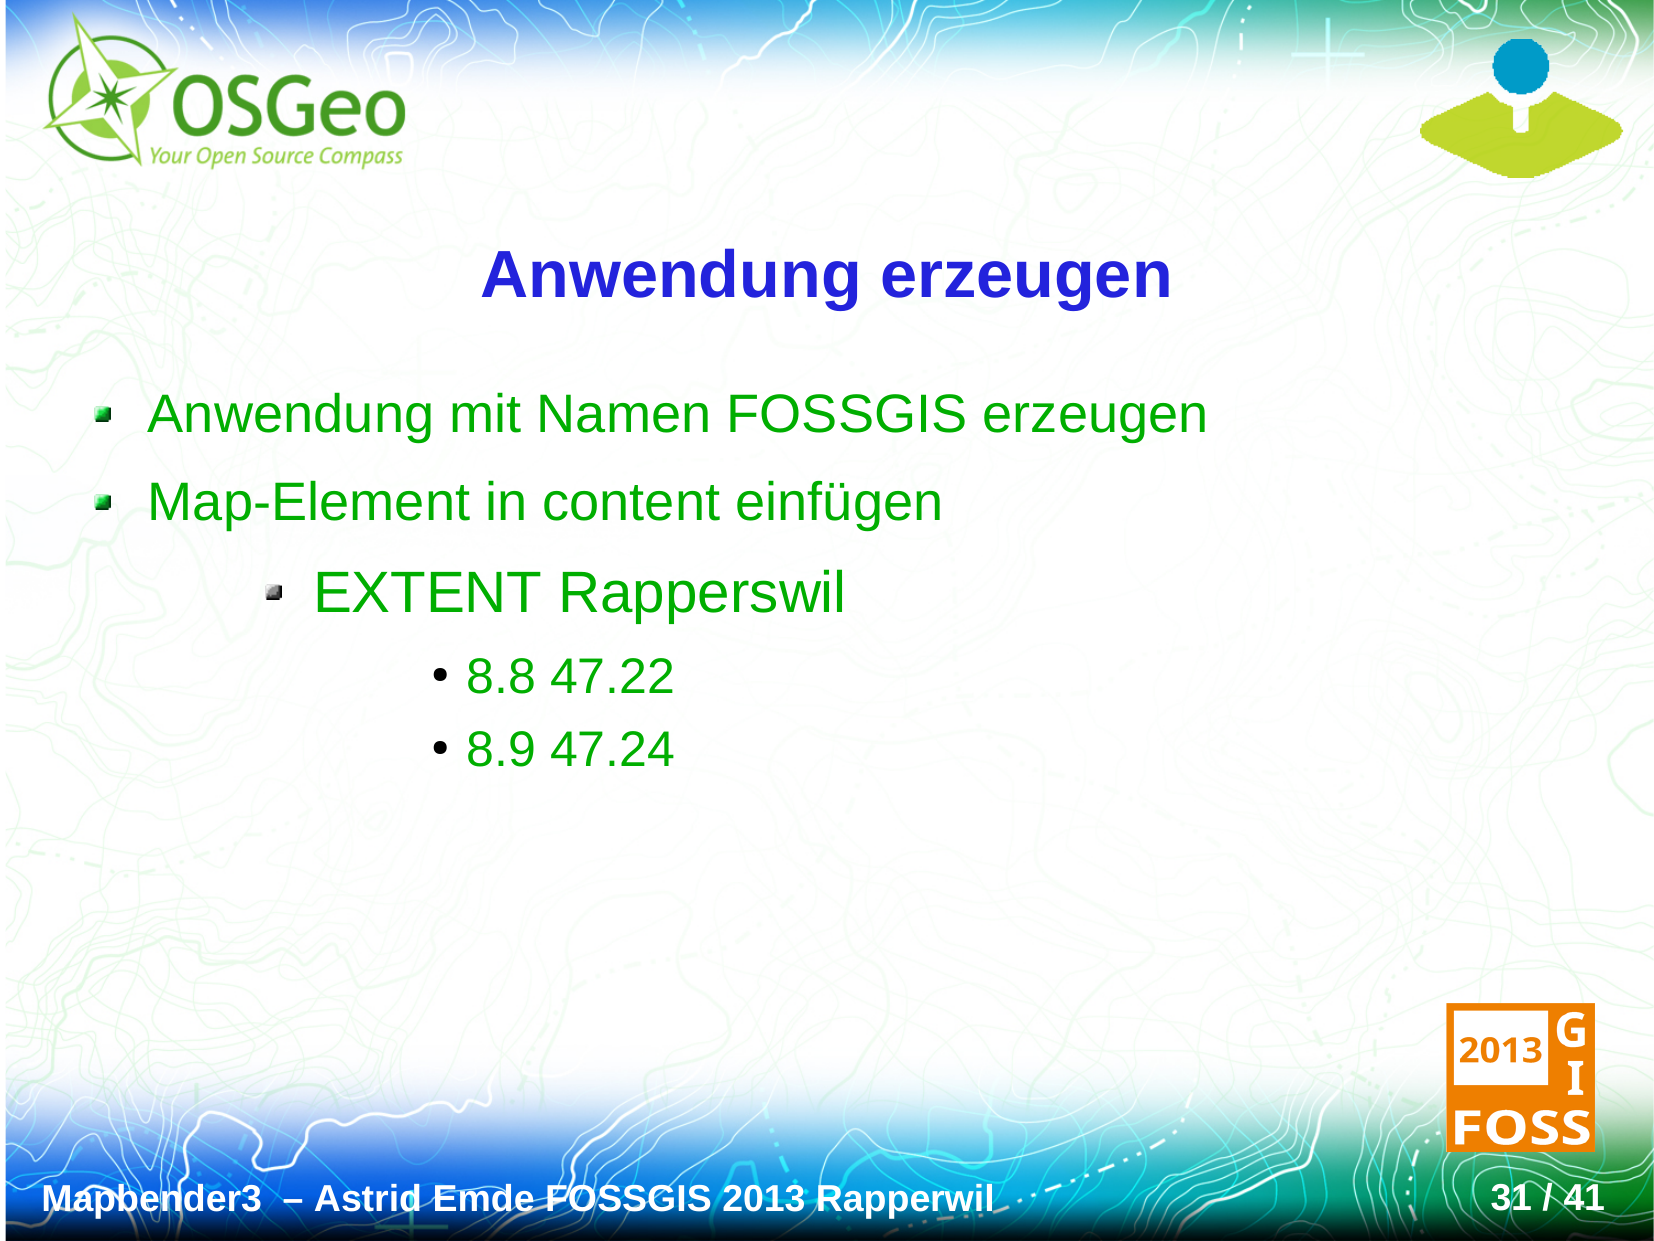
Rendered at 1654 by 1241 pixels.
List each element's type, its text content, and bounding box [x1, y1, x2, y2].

title Anwendung erzeugen [82, 208, 1571, 342]
picture [5, 0, 1654, 1241]
list Anwendung mit Namen FOSSGIS erzeugen Map-Element in content einfügen EXTENT Rapperswil 8.8 47.22 8.9 47.24 [76, 383, 1565, 1188]
